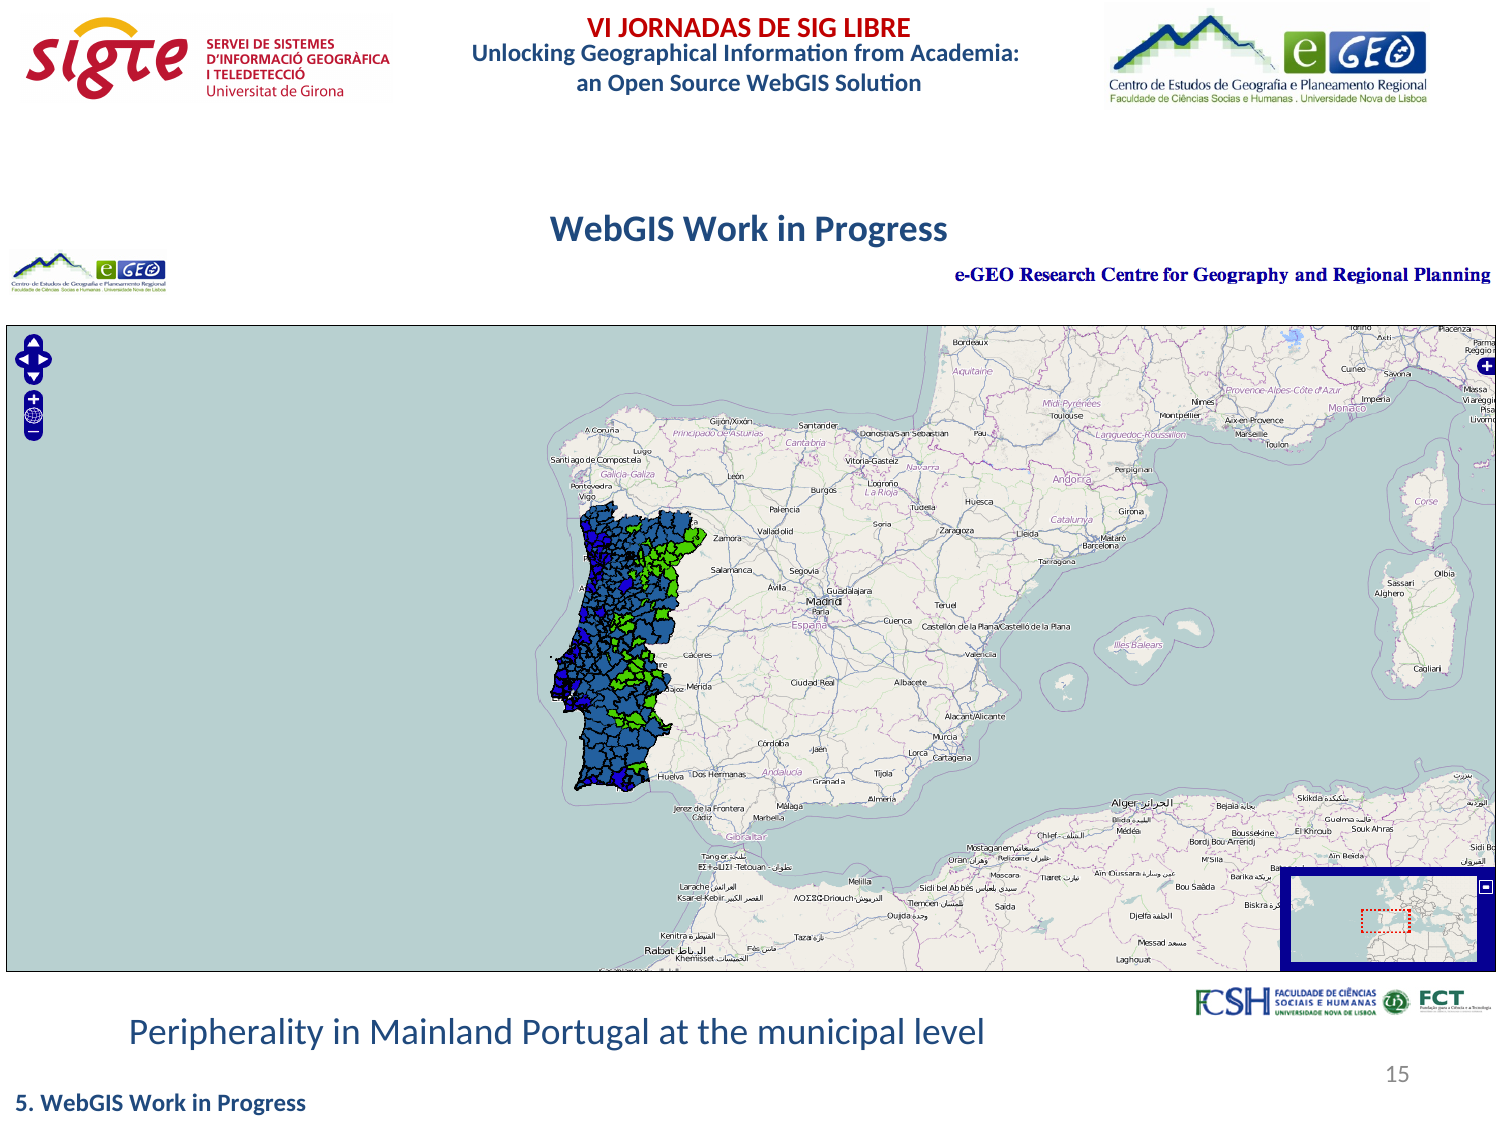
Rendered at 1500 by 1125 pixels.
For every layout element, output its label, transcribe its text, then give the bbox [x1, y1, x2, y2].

text_box VI JORNADAS DE SIG LIBRE [572, 0, 927, 29]
picture [0, 249, 1500, 1024]
text_box 5. WebGIS Work in Progress [0, 1078, 1345, 1125]
text_box Peripherality in Mainland Portugal at the municipal level [114, 999, 1001, 1060]
picture [1104, 2, 1430, 110]
text_box Unlocking Geographical Information from Academia: an Open Source WebGIS Solution [442, 29, 1057, 105]
text_box WebGIS Work in Progress [18, 196, 1481, 249]
text_box <número> [1074, 1042, 1426, 1103]
picture [20, 13, 393, 103]
